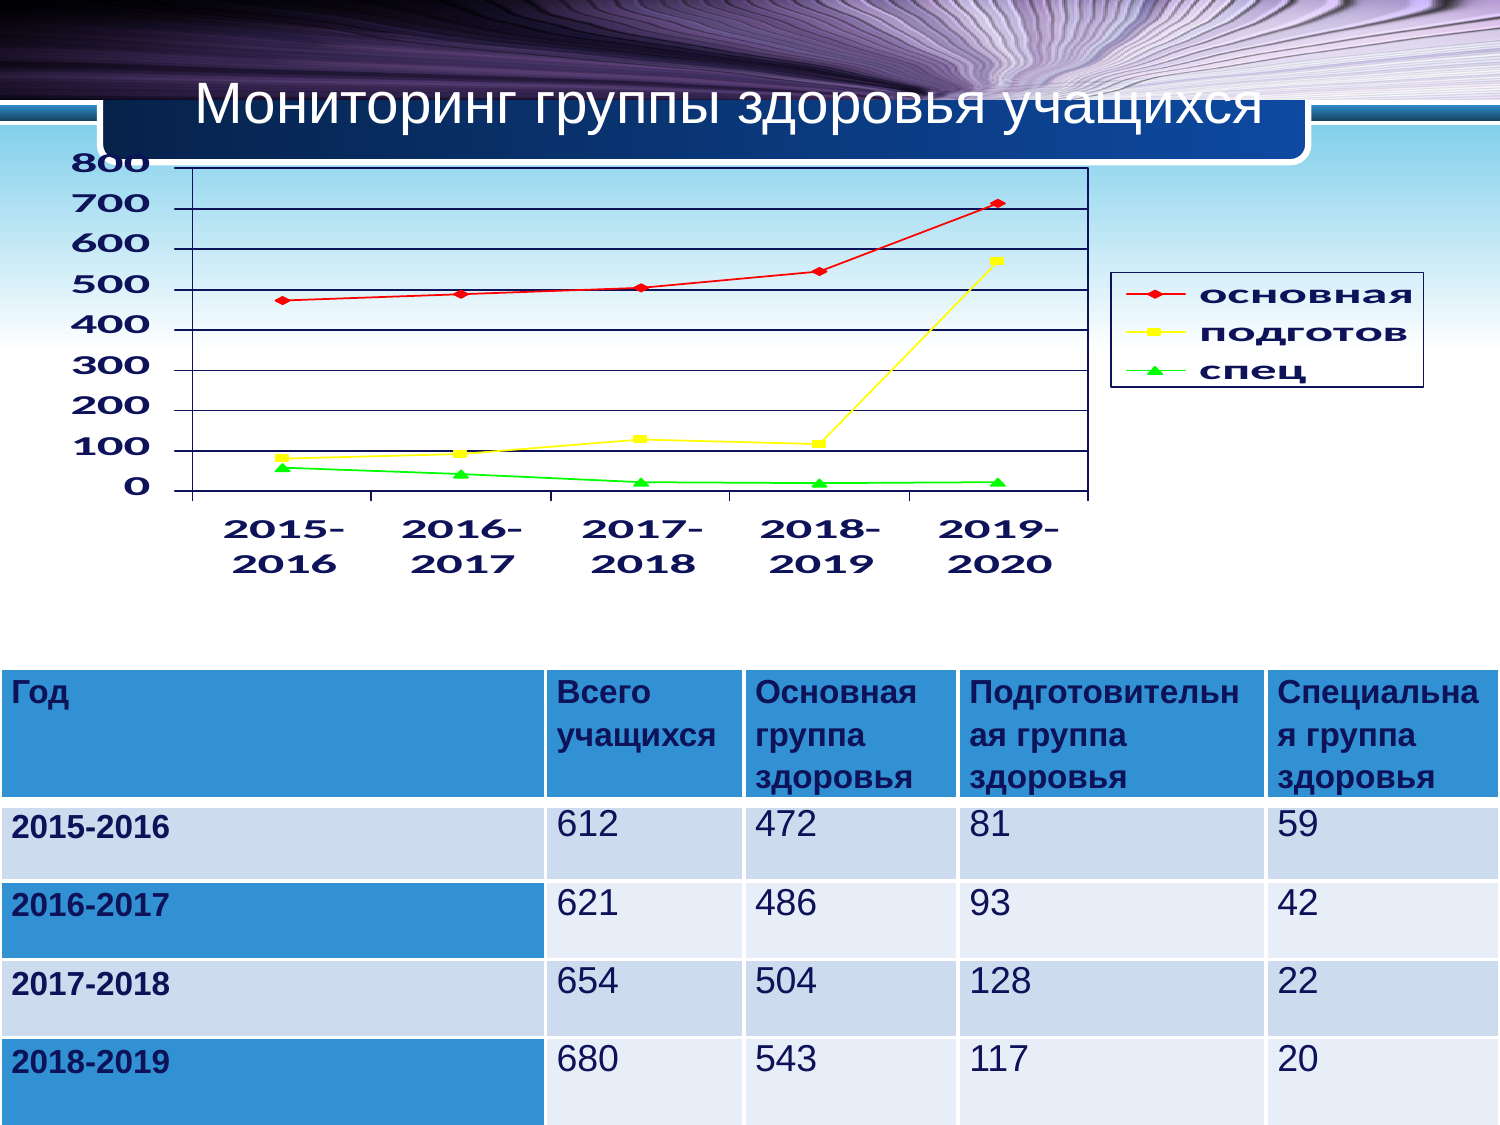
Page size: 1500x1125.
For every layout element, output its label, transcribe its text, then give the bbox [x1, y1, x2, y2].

title Мониторинг группы здоровья учащихся [135, 31, 1325, 127]
table_header Основная группа здоровья [746, 670, 956, 797]
table_header Год [2, 670, 544, 797]
table_cell 2017-2018 [2, 961, 544, 1036]
table_cell 2015-2016 [2, 808, 544, 879]
table_cell 680 713 [547, 1039, 742, 1125]
table_cell 612 [547, 808, 742, 879]
table_header Подготовительная группа здоровья [960, 670, 1264, 797]
table_cell 93 [960, 883, 1264, 958]
table_header Всего учащихся [547, 670, 742, 797]
table_cell 59 [1268, 808, 1498, 879]
table_cell 504 [746, 961, 956, 1036]
table_cell 2016-2017 [2, 883, 544, 958]
chart [31, 127, 1445, 612]
table_cell 2018-2019 2019-2020 [2, 1039, 544, 1125]
table_cell 128 [960, 961, 1264, 1036]
table_cell 22 [1268, 961, 1498, 1036]
table_cell 543 568 [746, 1039, 956, 1125]
picture [0, 0, 1500, 100]
table_cell 486 [746, 883, 956, 958]
table_cell 654 [547, 961, 742, 1036]
table_header Специальная группа здоровья [1268, 670, 1498, 797]
table_cell 117 123 [960, 1039, 1264, 1125]
table_cell 81 [960, 808, 1264, 879]
table_cell 20 22 [1268, 1039, 1498, 1125]
table_cell 472 [746, 808, 956, 879]
table_cell 621 [547, 883, 742, 958]
table_cell 42 [1268, 883, 1498, 958]
